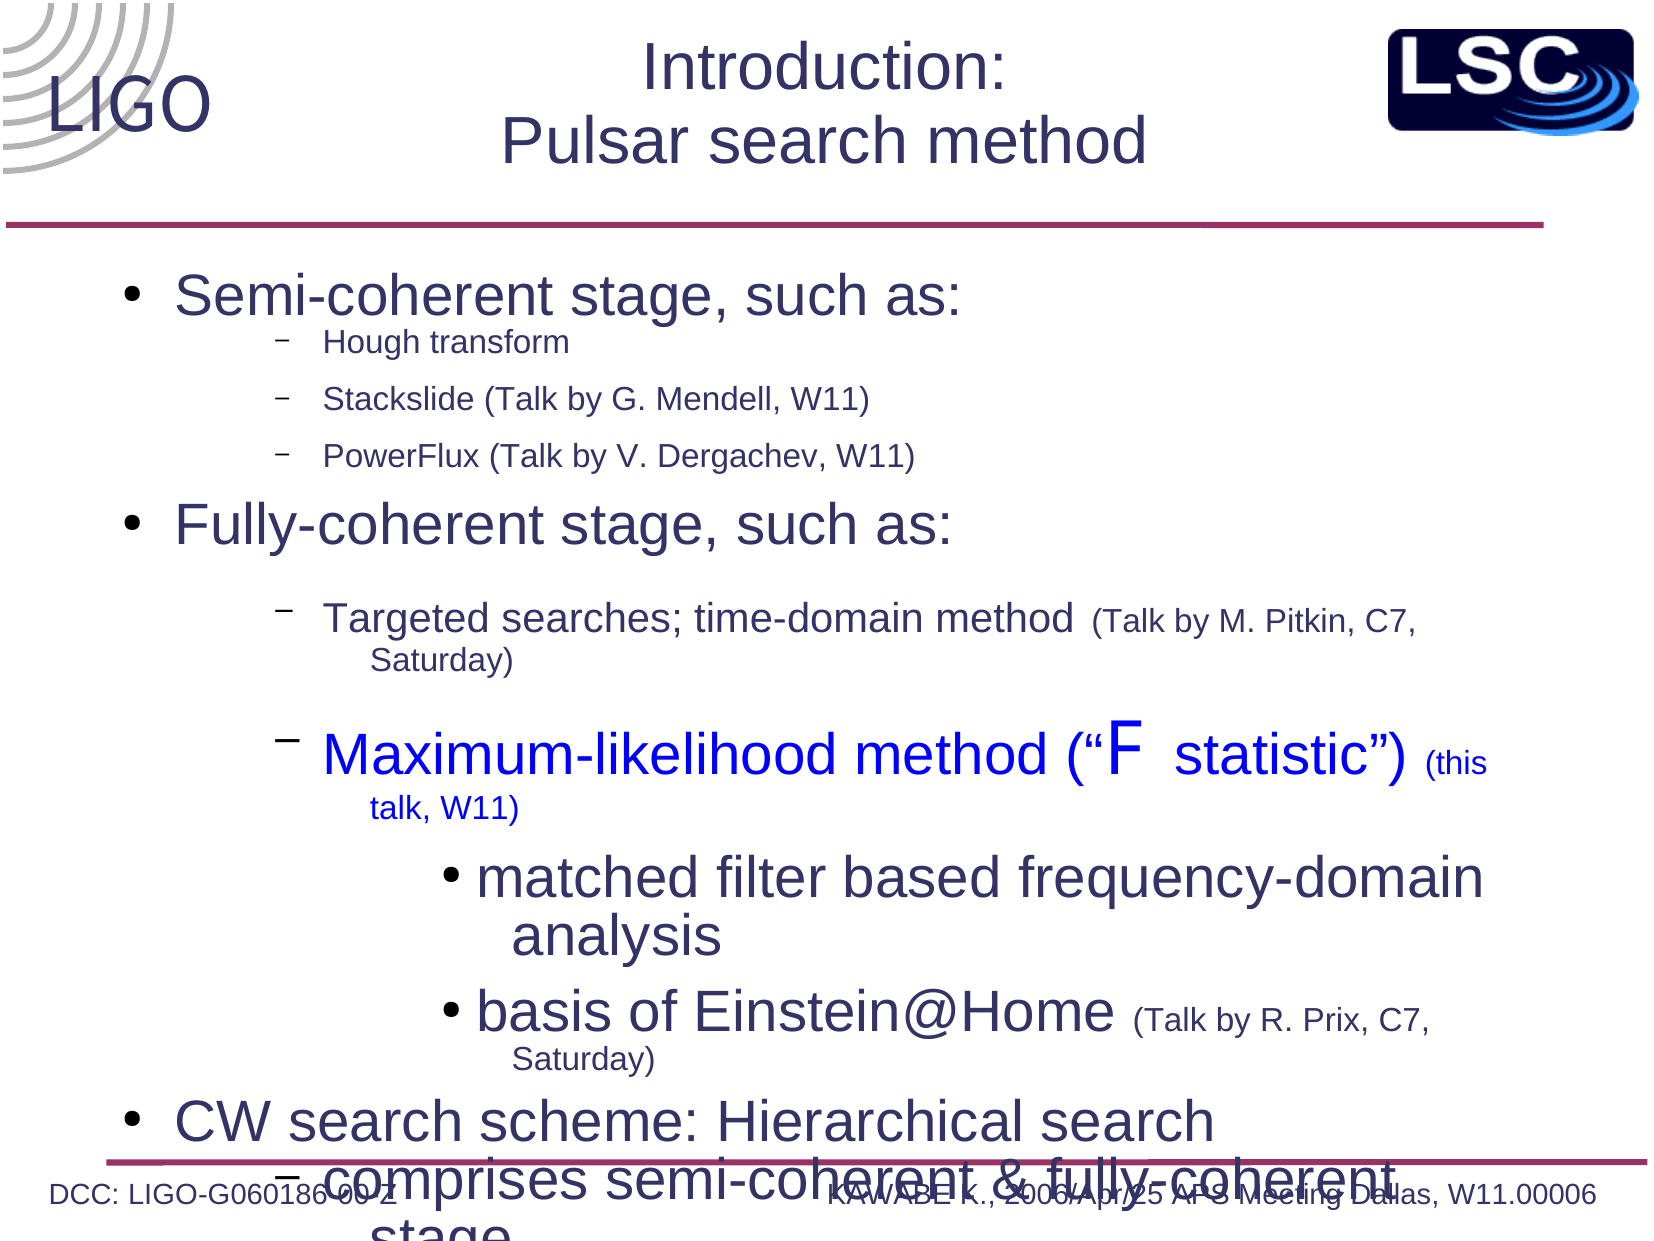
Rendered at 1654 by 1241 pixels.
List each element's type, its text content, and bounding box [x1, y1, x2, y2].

title Introduction: Pulsar search method [187, 0, 1463, 208]
list Semi-coherent stage, such as: Hough transform Stackslide (Talk by G. Mendell, W11) PowerFlux (Talk by V. Dergachev, W11) Fully-coherent stage, such as: Targeted searches; time-domain method (Talk by M. Pitkin, C7, Saturday) Maximum-likelihood method (“F statistic”) (this talk, W11) matched filter based frequency-domain analysis basis of Einstein@Home (Talk by R. Prix, C7, Saturday) CW search scheme: Hierarchical search comprises semi-coherent & fully-coherent stage optimal sensitivity for fixed comp. resource [86, 268, 1551, 1123]
picture [1463, 29, 1639, 136]
